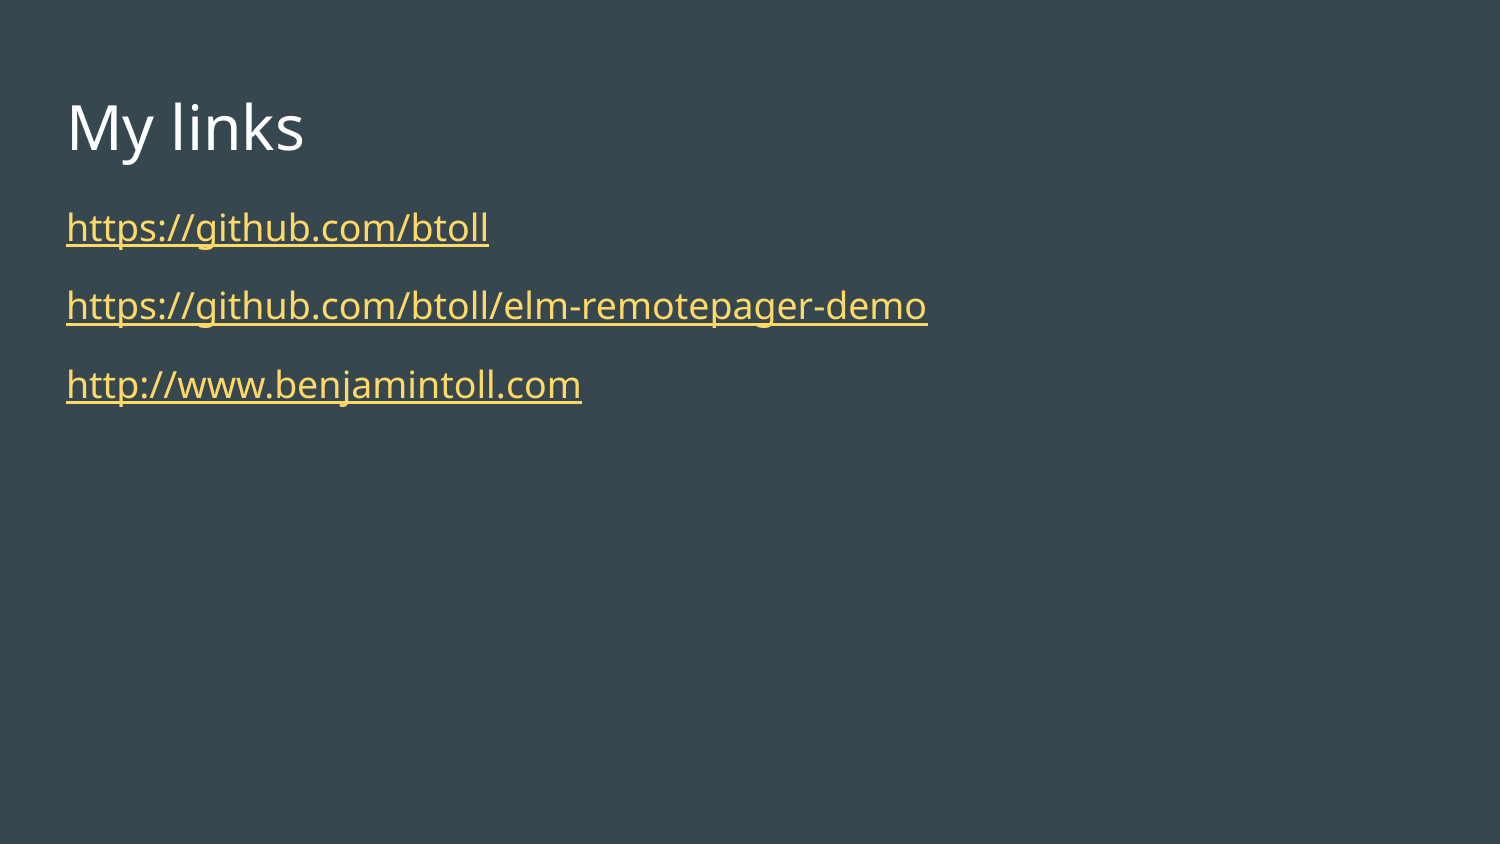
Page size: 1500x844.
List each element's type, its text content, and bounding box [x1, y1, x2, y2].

list https://github.com/btoll https://github.com/btoll/elm-remotepager-demo http://www.benjamintoll.com [51, 189, 1449, 750]
title My links [51, 72, 1449, 167]
